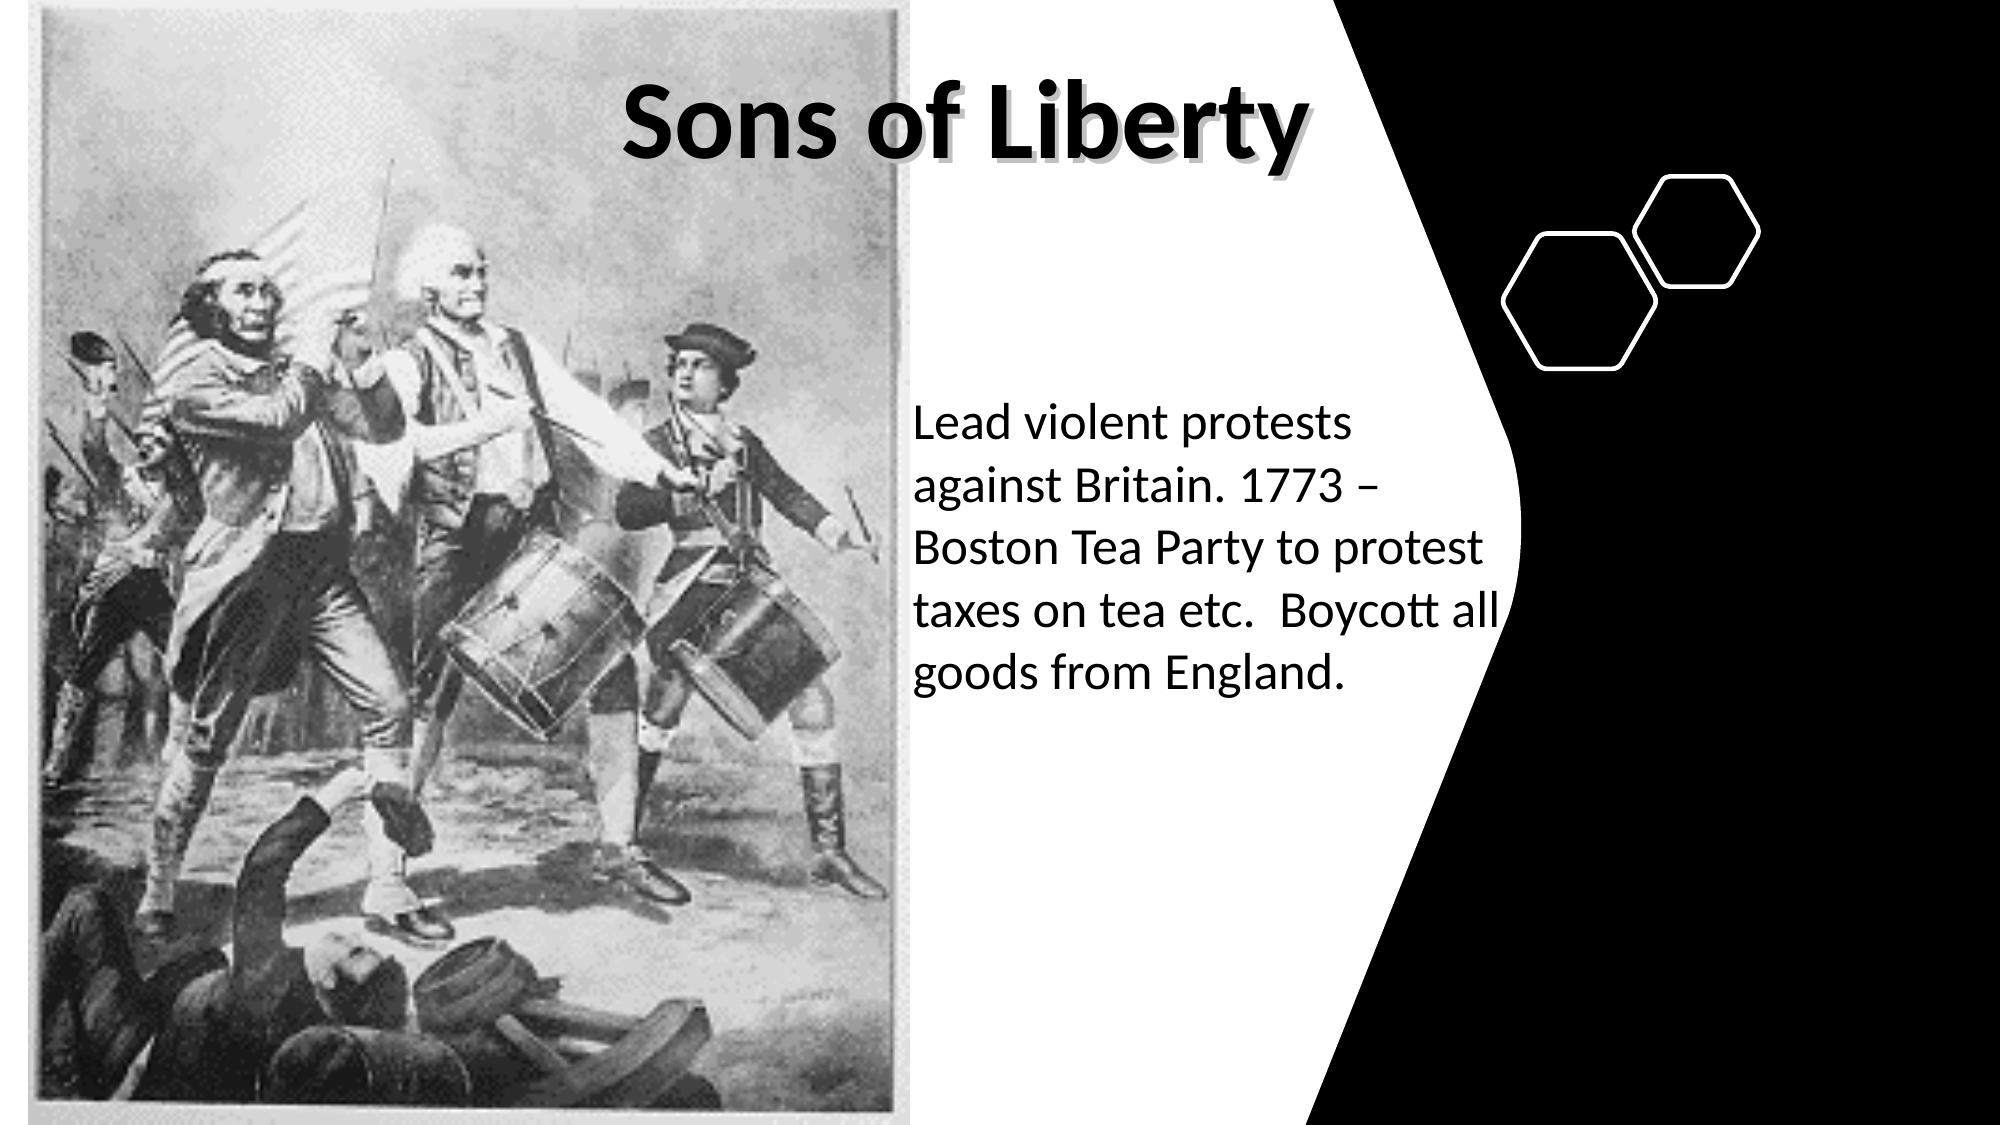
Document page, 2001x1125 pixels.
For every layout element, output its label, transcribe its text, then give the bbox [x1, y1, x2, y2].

text_box Lead violent protests against Britain. 1773 – Boston Tea Party to protest taxes on tea etc. Boycott all goods from England. [897, 380, 1522, 757]
text_box Sons of Liberty [606, 39, 1327, 189]
text_box [910, 0, 2000, 1125]
picture [28, 0, 910, 1125]
text_box [0, 0, 28, 1125]
